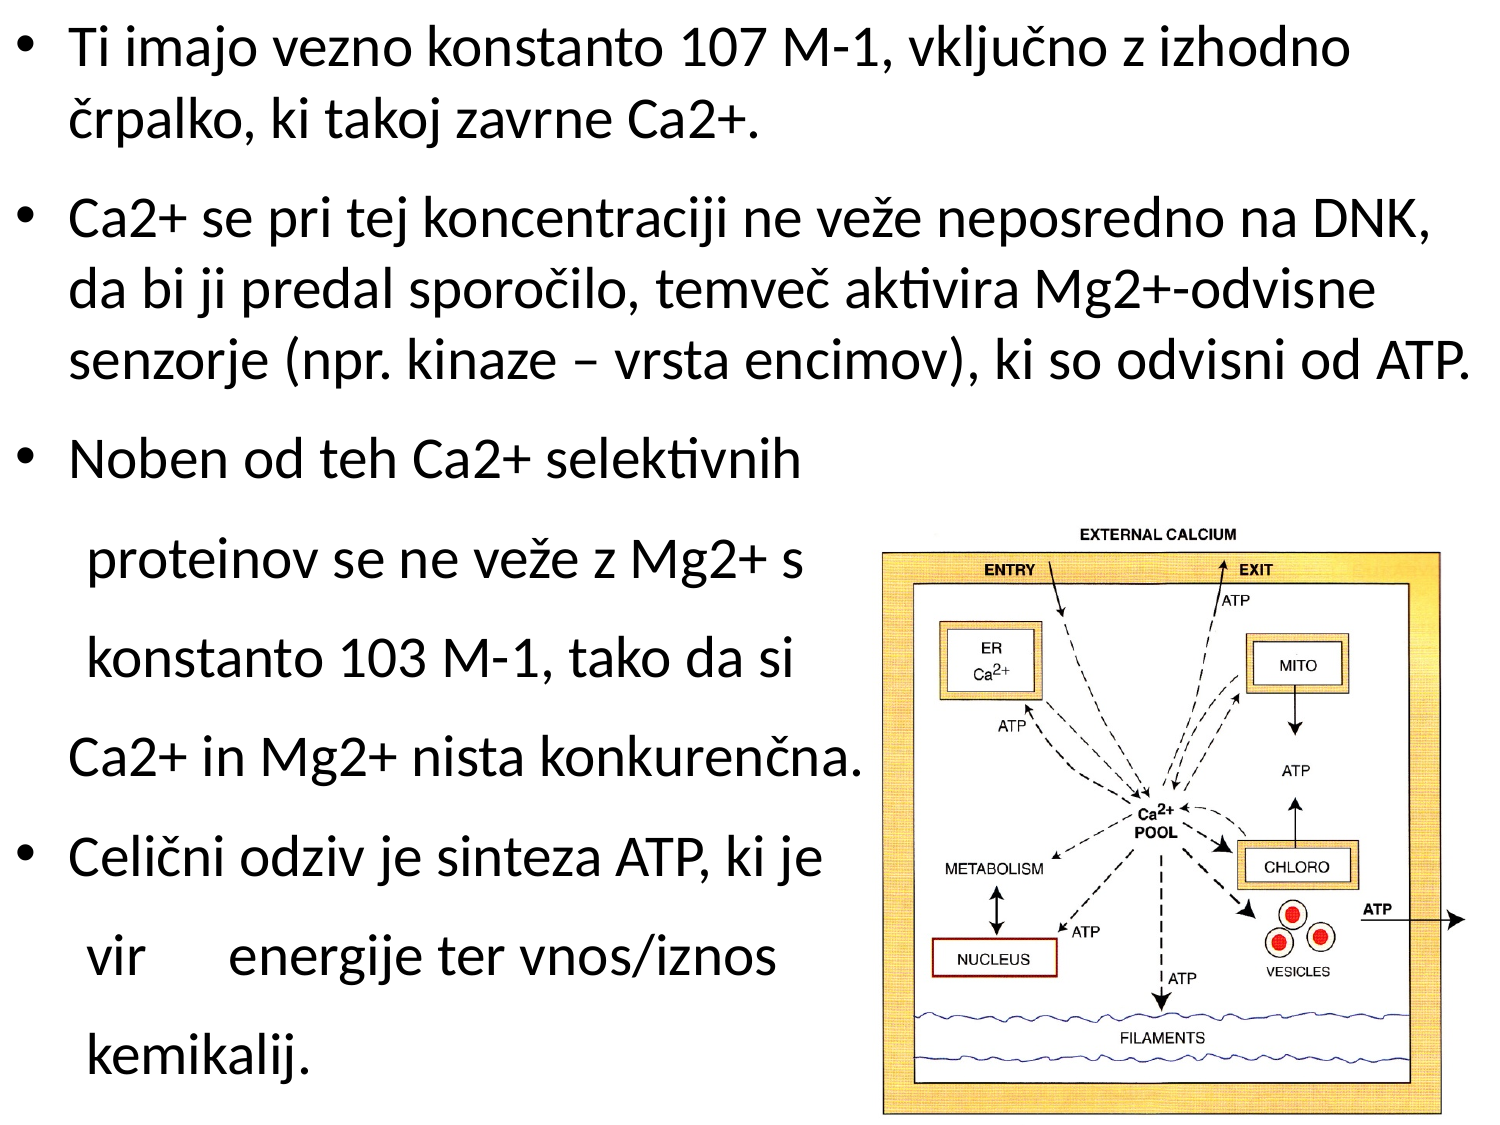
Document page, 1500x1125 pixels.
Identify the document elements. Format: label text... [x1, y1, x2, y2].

list Ti imajo vezno konstanto 107 M-1, vključno z izhodno črpalko, ki takoj zavrne Ca2+. Ca2+ se pri tej koncentraciji ne veže neposredno na DNK, da bi ji predal sporočilo, temveč aktivira Mg2+-odvisne senzorje (npr. kinaze – vrsta encimov), ki so odvisni od ATP. Noben od teh Ca2+ selektivnih proteinov se ne veže z Mg2+ s konstanto 103 M-1, tako da si Ca2+ in Mg2+ nista konkurenčna. Celični odziv je sinteza ATP, ki je vir energije ter vnos/iznos kemikalij. [0, 0, 1500, 1125]
